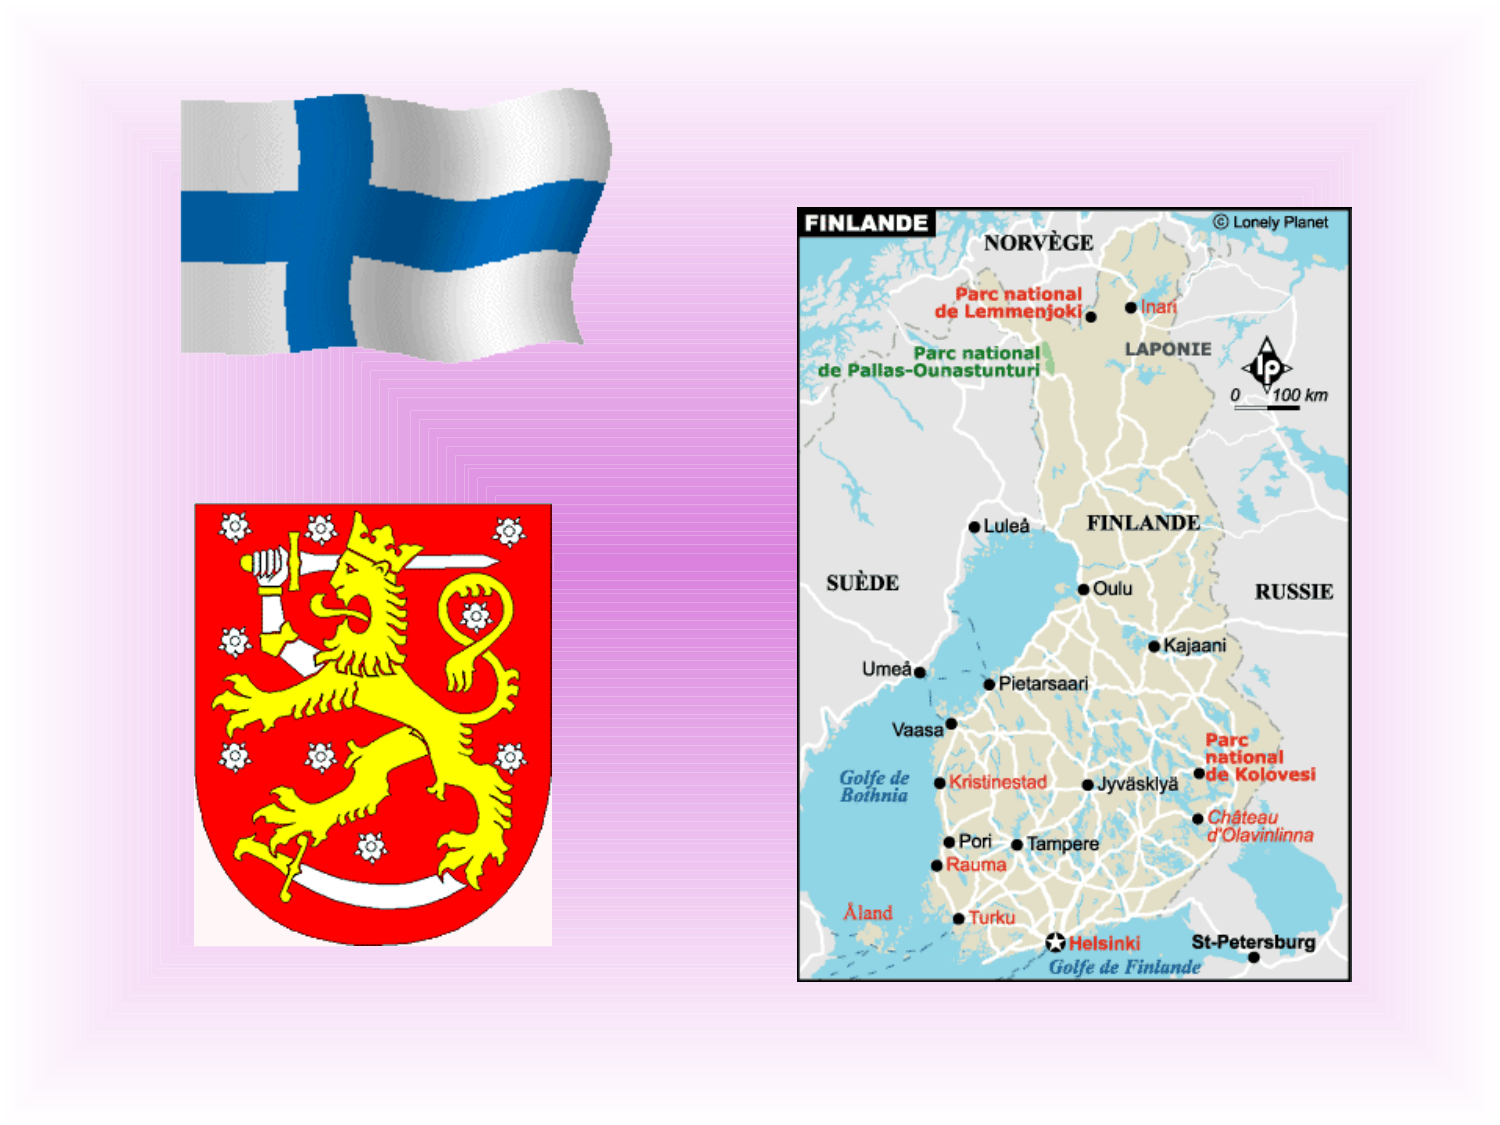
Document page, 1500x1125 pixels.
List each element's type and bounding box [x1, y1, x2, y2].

picture [171, 78, 621, 378]
picture [194, 503, 552, 946]
picture [797, 207, 1352, 982]
